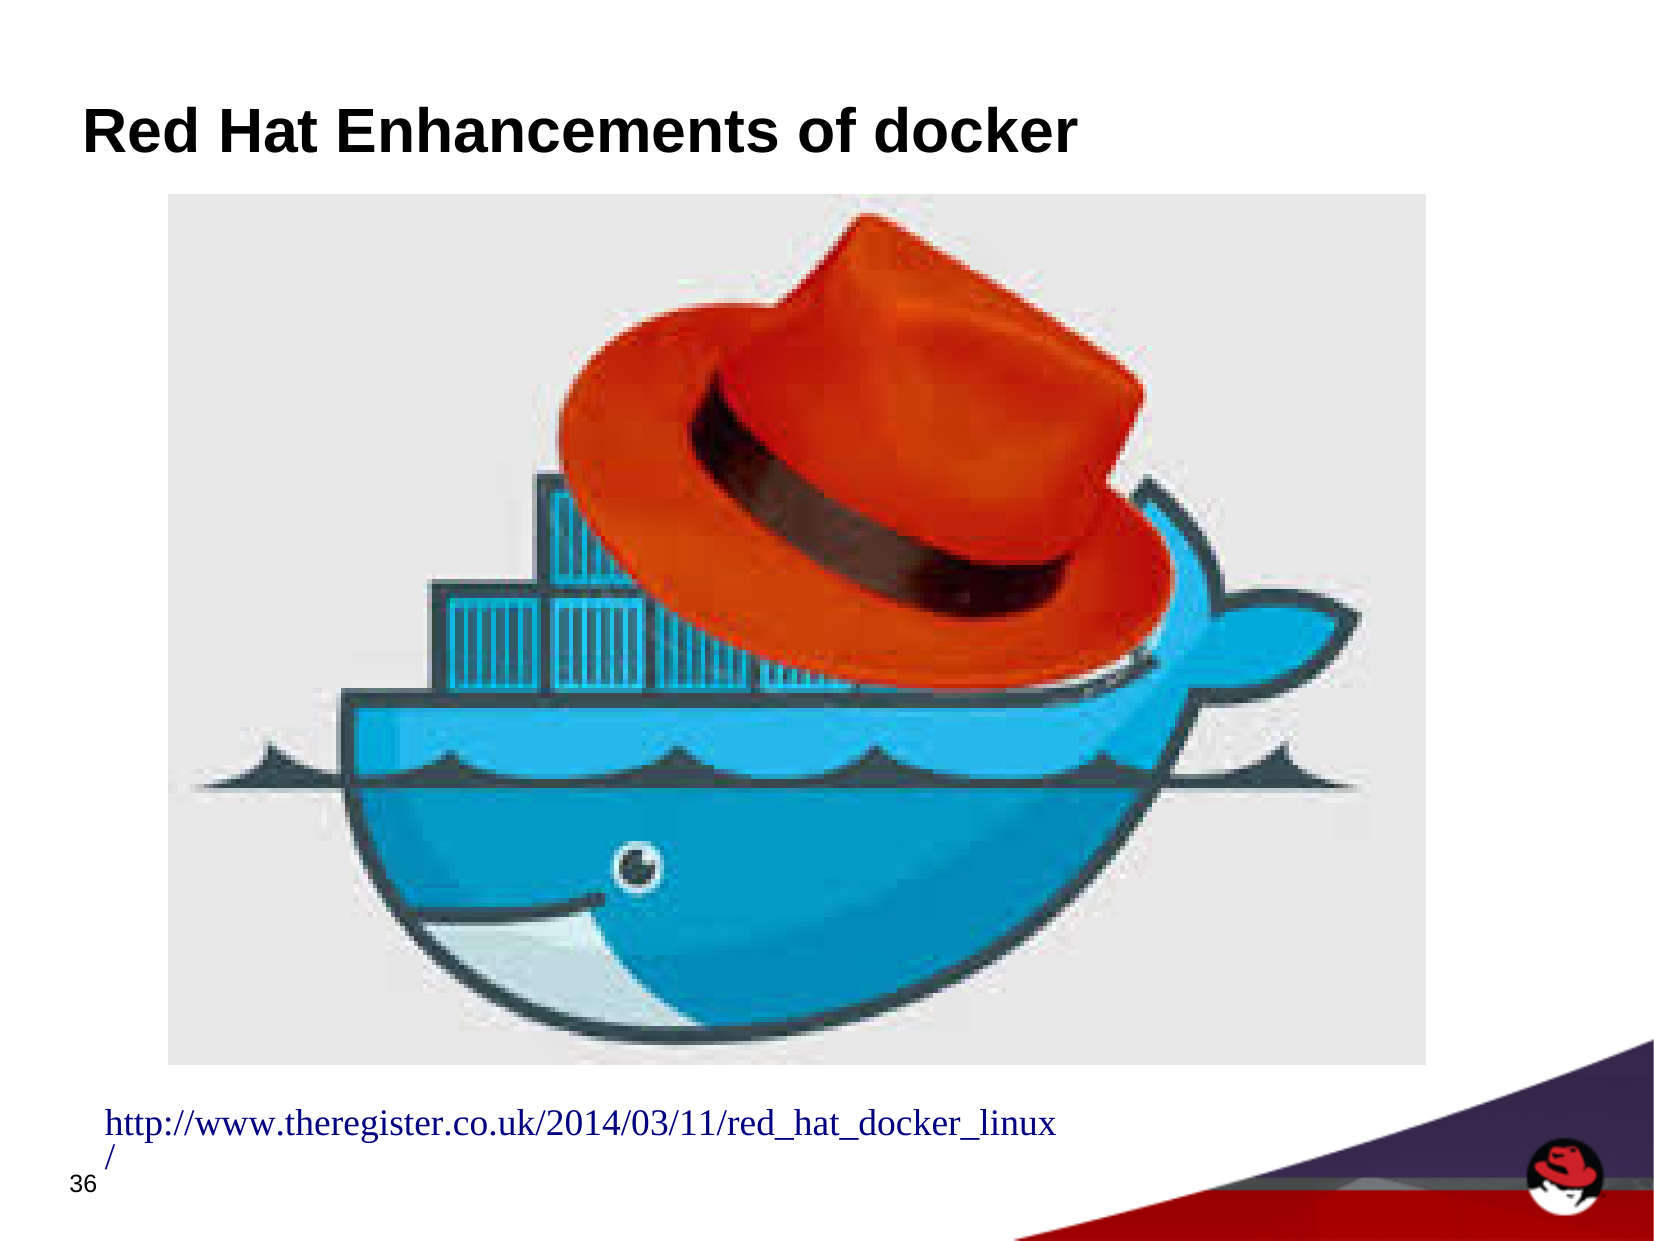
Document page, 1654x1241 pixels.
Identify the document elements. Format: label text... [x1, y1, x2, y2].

picture [168, 194, 1654, 1241]
text_box http://www.theregister.co.uk/2014/03/11/red_hat_docker_linux/ [90, 1095, 1077, 1155]
title Red Hat Enhancements of docker [82, 37, 1571, 226]
